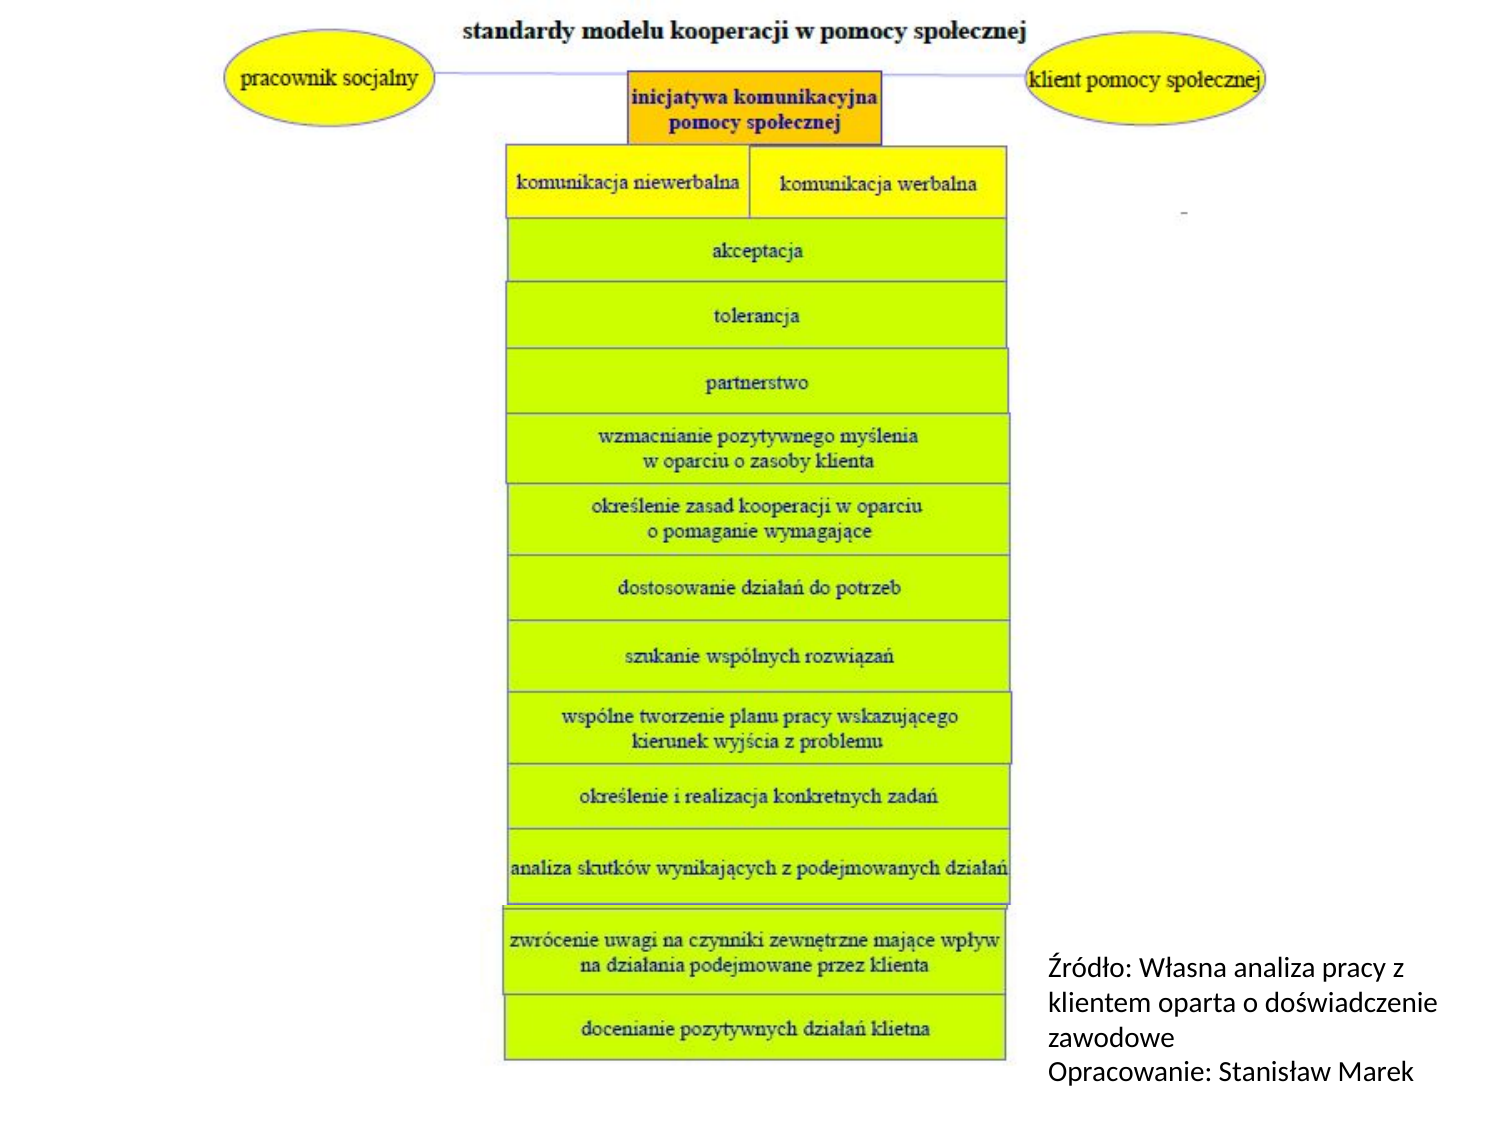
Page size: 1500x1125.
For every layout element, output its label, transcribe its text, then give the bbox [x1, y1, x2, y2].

picture [147, 0, 1318, 1071]
text_box Źródło: Własna analiza pracy z klientem oparta o doświadczenie zawodowe Opracowanie: Stanisław Marek [1033, 940, 1471, 1096]
